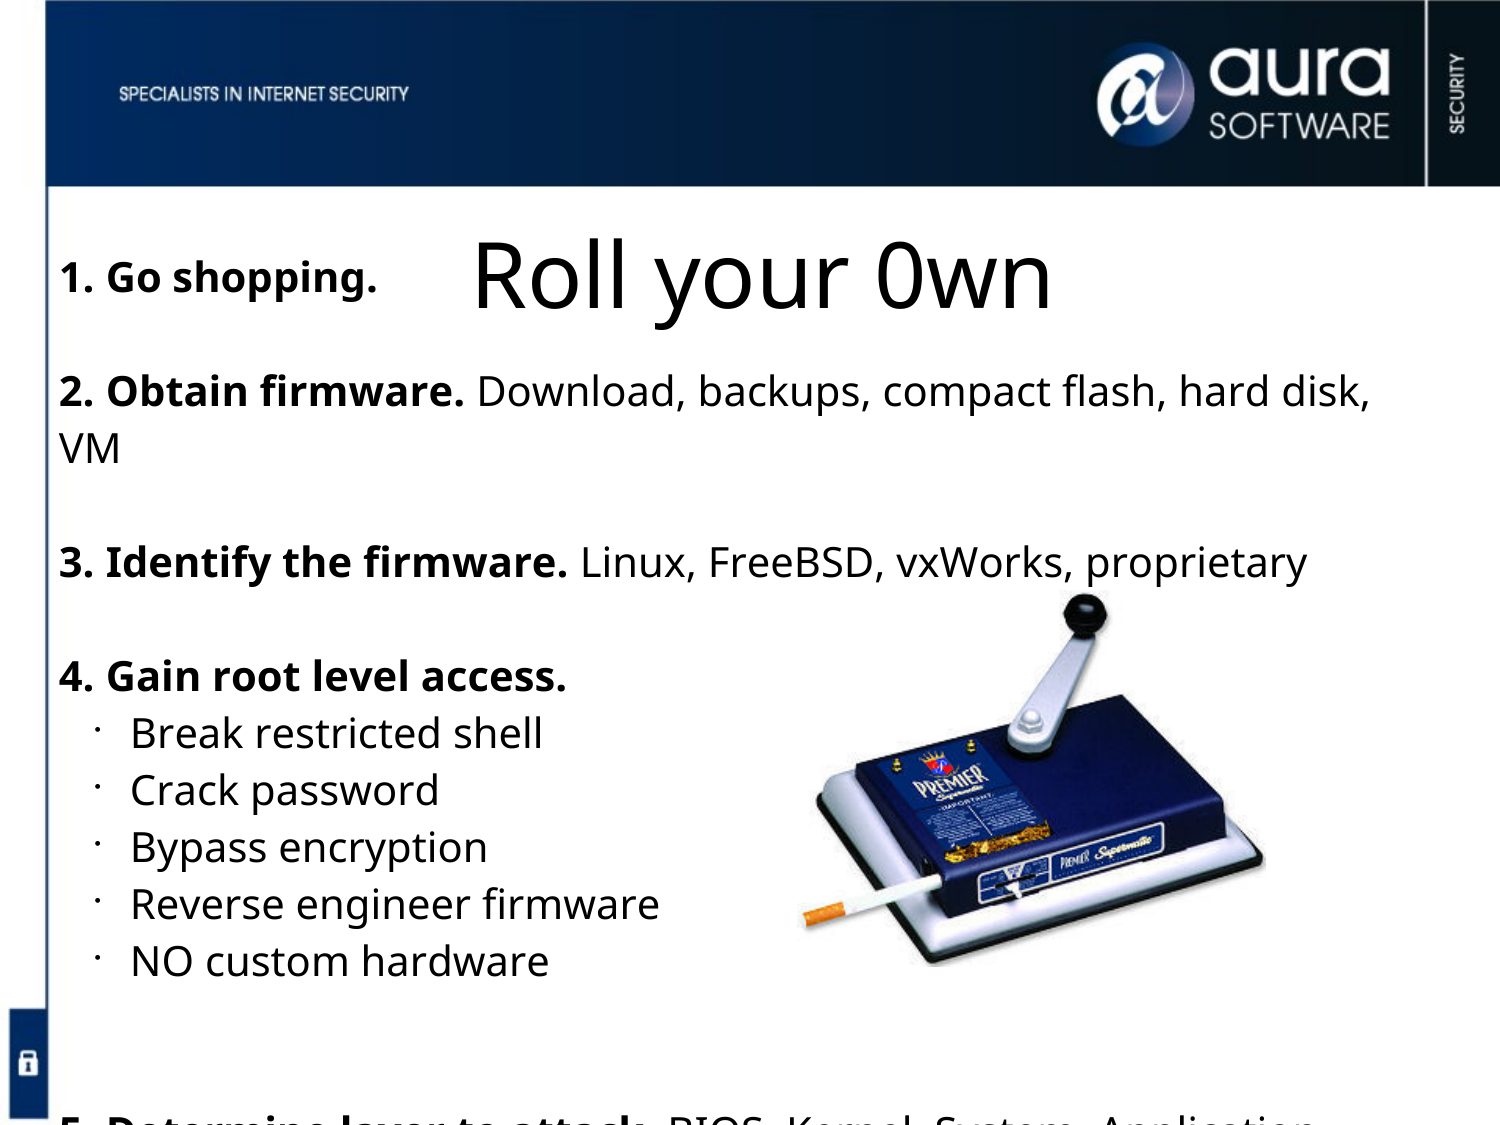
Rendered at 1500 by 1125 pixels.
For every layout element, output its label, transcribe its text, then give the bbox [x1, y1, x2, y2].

text_box Go shopping. Obtain firmware. Download, backups, compact flash, hard disk, VM Identify the firmware. Linux, FreeBSD, vxWorks, proprietary Gain root level access. Break restricted shell Crack password Bypass encryption Reverse engineer firmware NO custom hardware Determine layer to attack. BIOS, Kernel, System, Application [59, 318, 1406, 1100]
title Roll your 0wn [88, 192, 1439, 355]
picture [716, 1120, 732, 1125]
picture [675, 1120, 687, 1125]
picture [0, 0, 1500, 1125]
